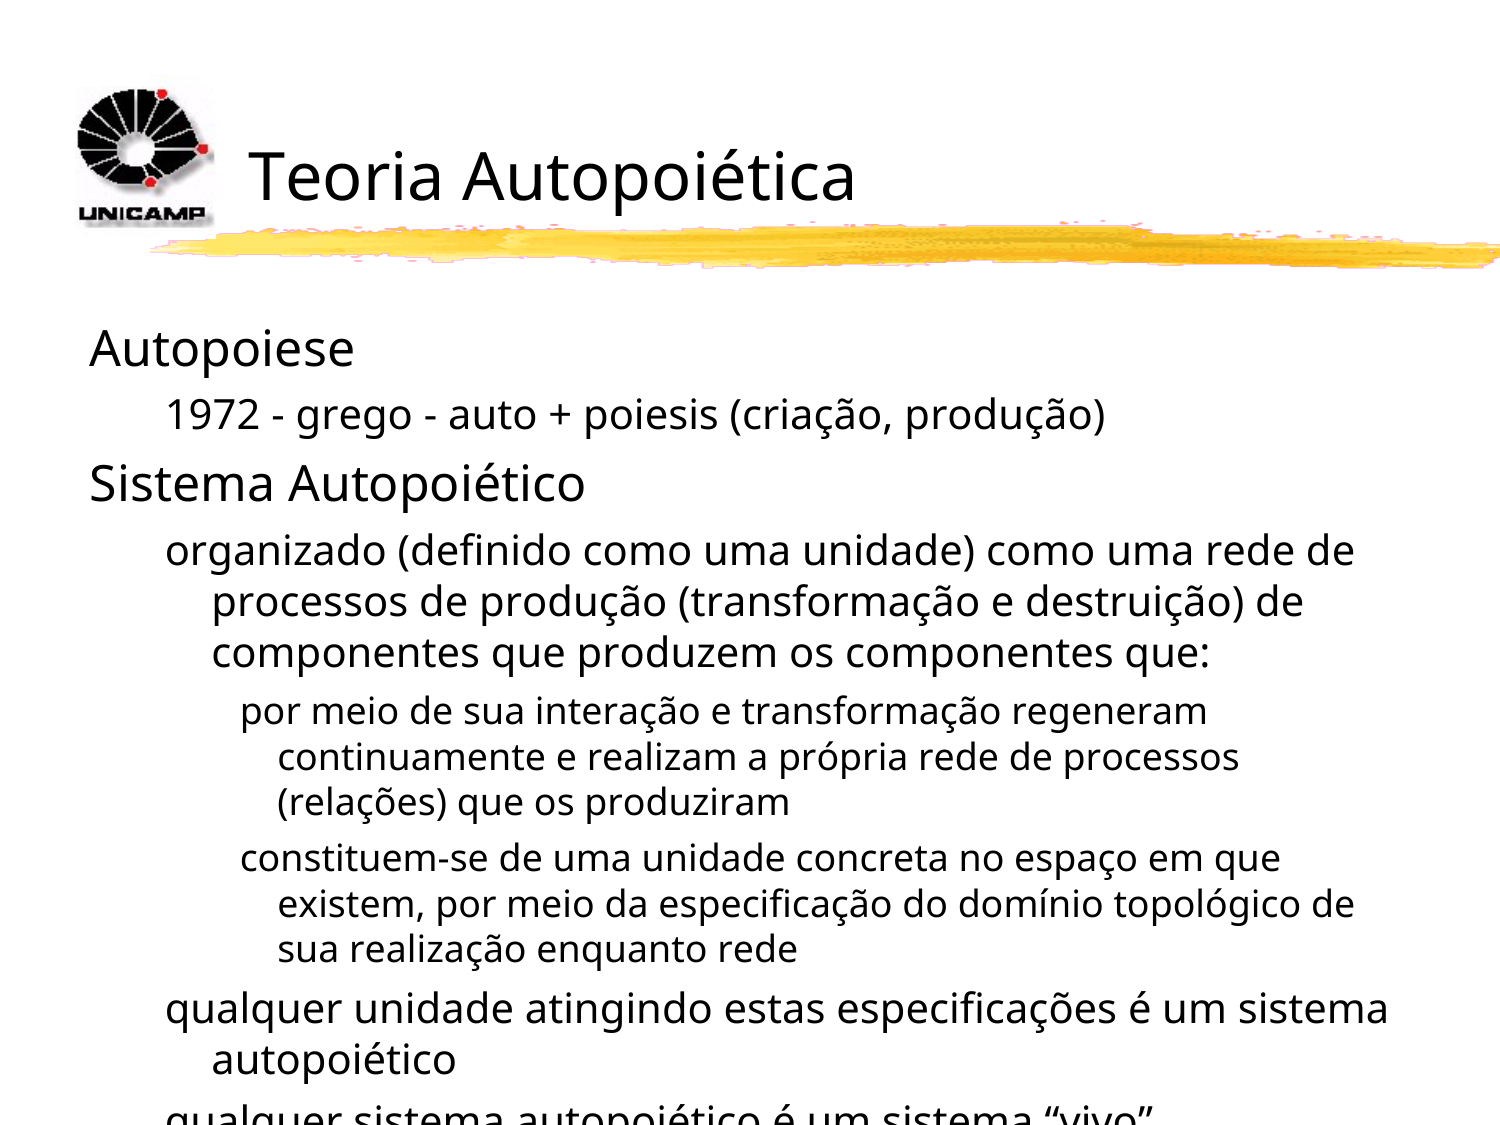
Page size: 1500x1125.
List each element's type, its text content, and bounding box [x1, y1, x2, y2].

title Teoria Autopoiética [233, 37, 1434, 225]
list Autopoiese 1972 - grego - auto + poiesis (criação, produção) Sistema Autopoiético organizado (definido como uma unidade) como uma rede de processos de produção (transformação e destruição) de componentes que produzem os componentes que: por meio de sua interação e transformação regeneram continuamente e realizam a própria rede de processos (relações) que os produziram constituem-se de uma unidade concreta no espaço em que existem, por meio da especificação do domínio topológico de sua realização enquanto rede qualquer unidade atingindo estas especificações é um sistema autopoiético qualquer sistema autopoiético é um sistema “vivo” [74, 309, 1417, 1023]
picture [75, 74, 1500, 279]
